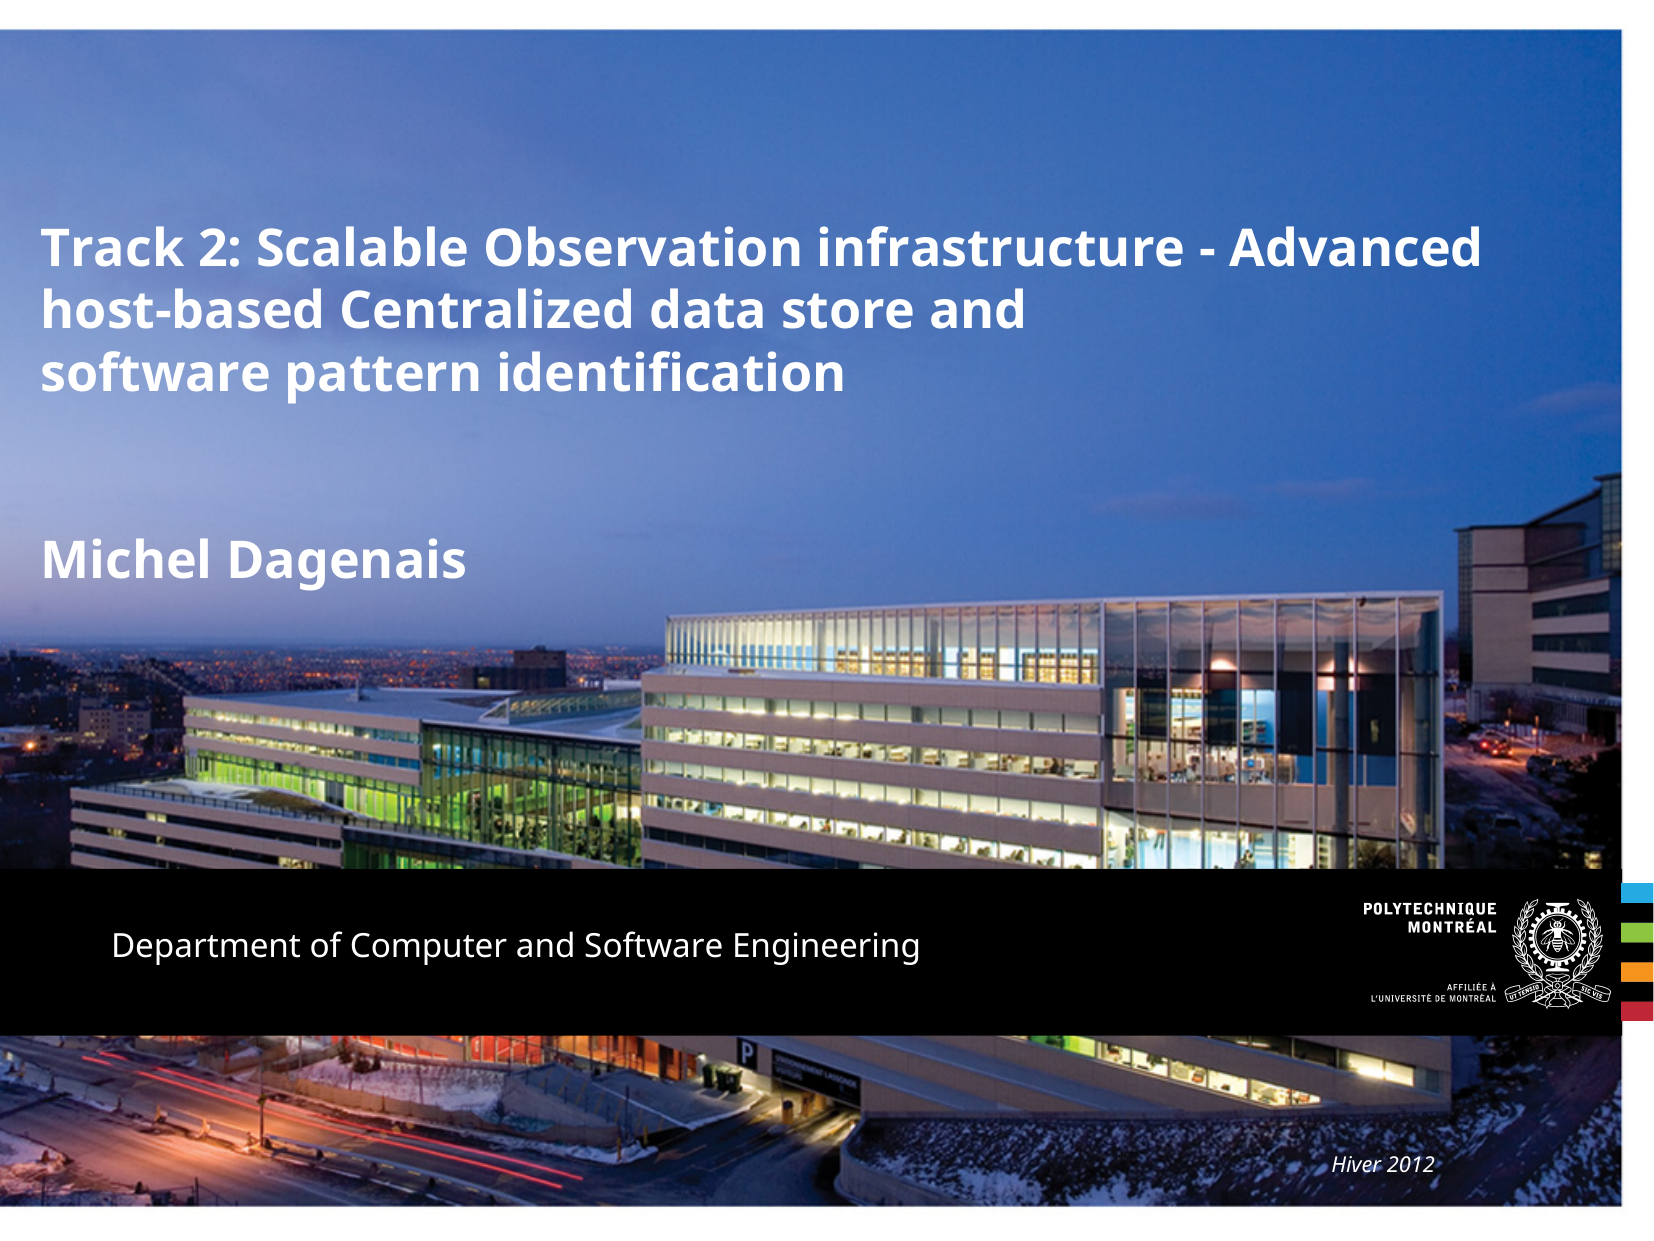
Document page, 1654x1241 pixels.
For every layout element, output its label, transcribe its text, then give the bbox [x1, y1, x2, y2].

text_box Track 2: Scalable Observation infrastructure - Advanced host-based Centralized data store and software pattern identification Michel Dagenais [25, 206, 1589, 597]
text_box Department of Computer and Software Engineering [96, 916, 1089, 972]
picture [0, 0, 1654, 1241]
text_box Hiver 2012 [1316, 1143, 1450, 1185]
text_box [0, 868, 1623, 1036]
